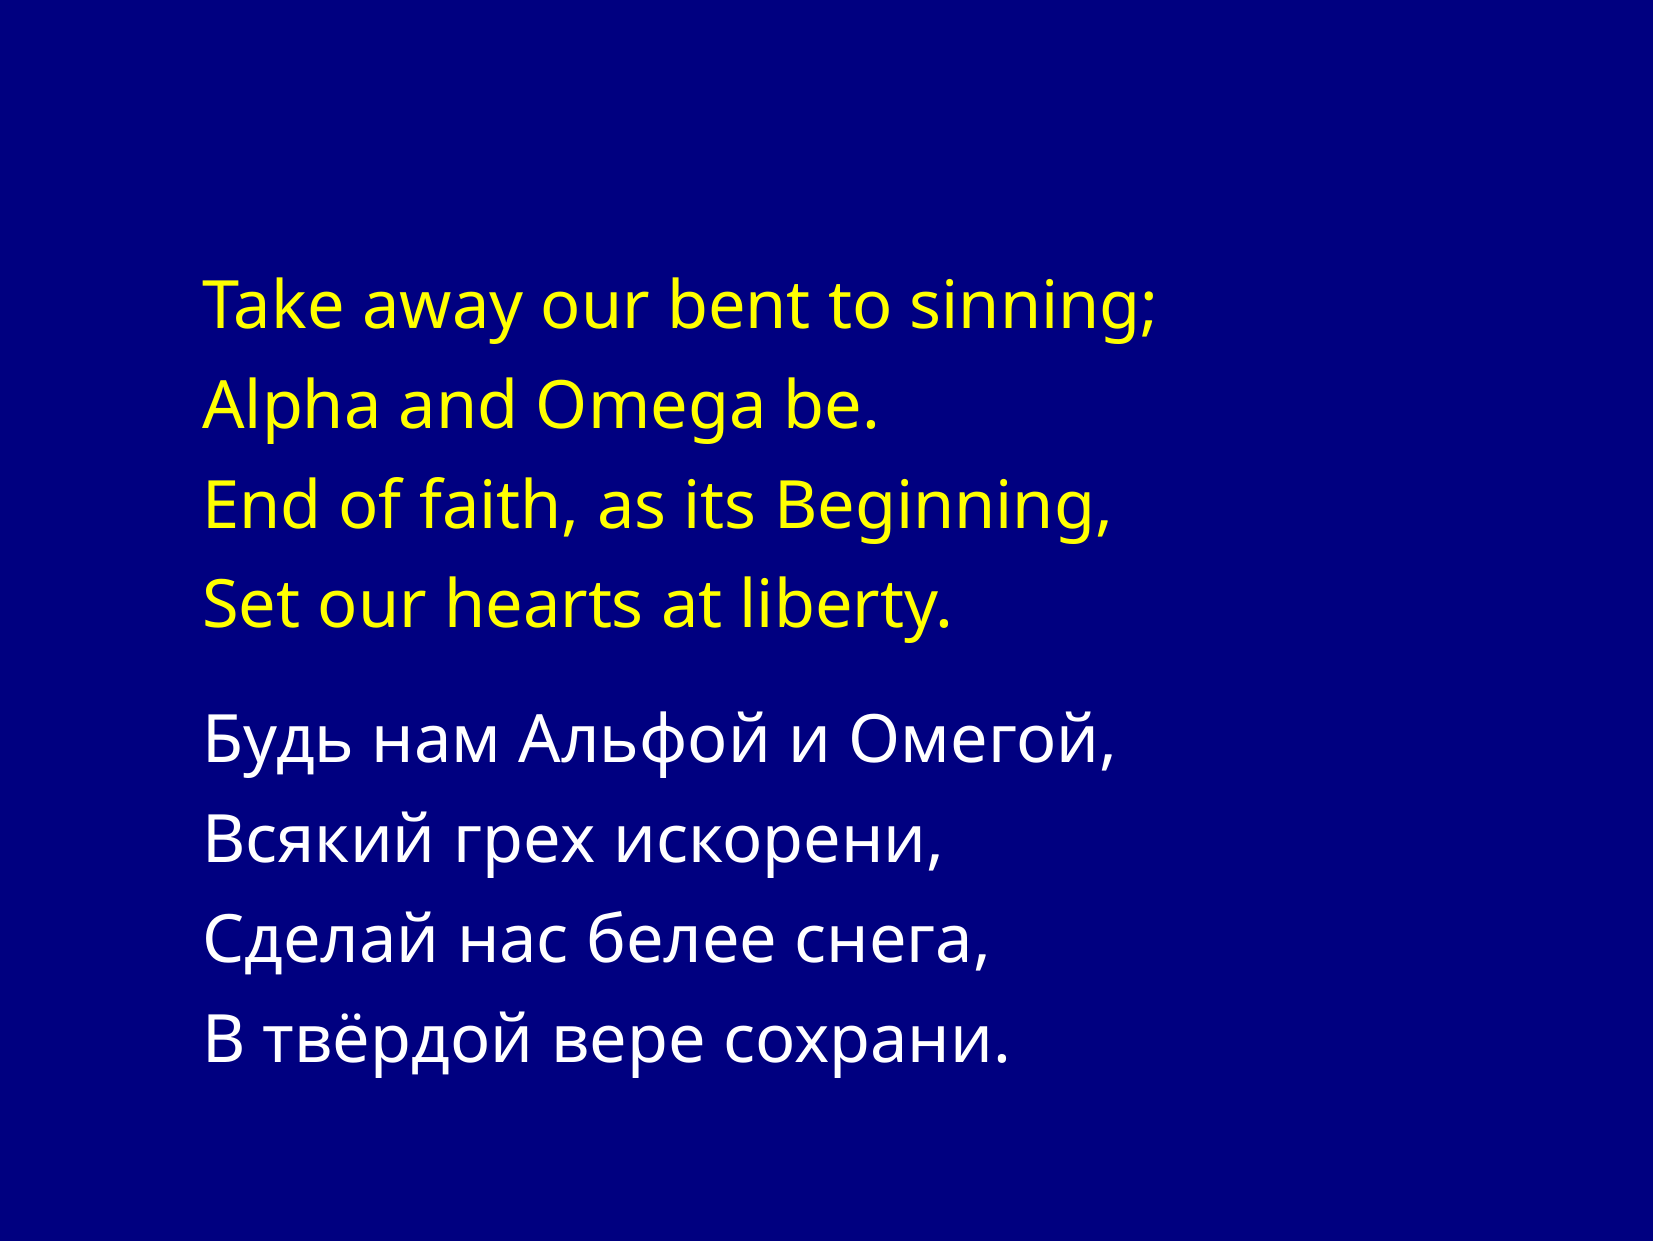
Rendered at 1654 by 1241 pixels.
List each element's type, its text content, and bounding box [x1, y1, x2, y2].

text_box Take away our bent to sinning; Alpha and Omega be. End of faith, as its Beginning, Set our hearts at liberty. [75, 150, 1576, 638]
text_box Будь нам Альфой и Омегой, Всякий грех искорени, Сделай нас белее снега, В твёрдой вере сохрани. [75, 675, 1576, 1163]
